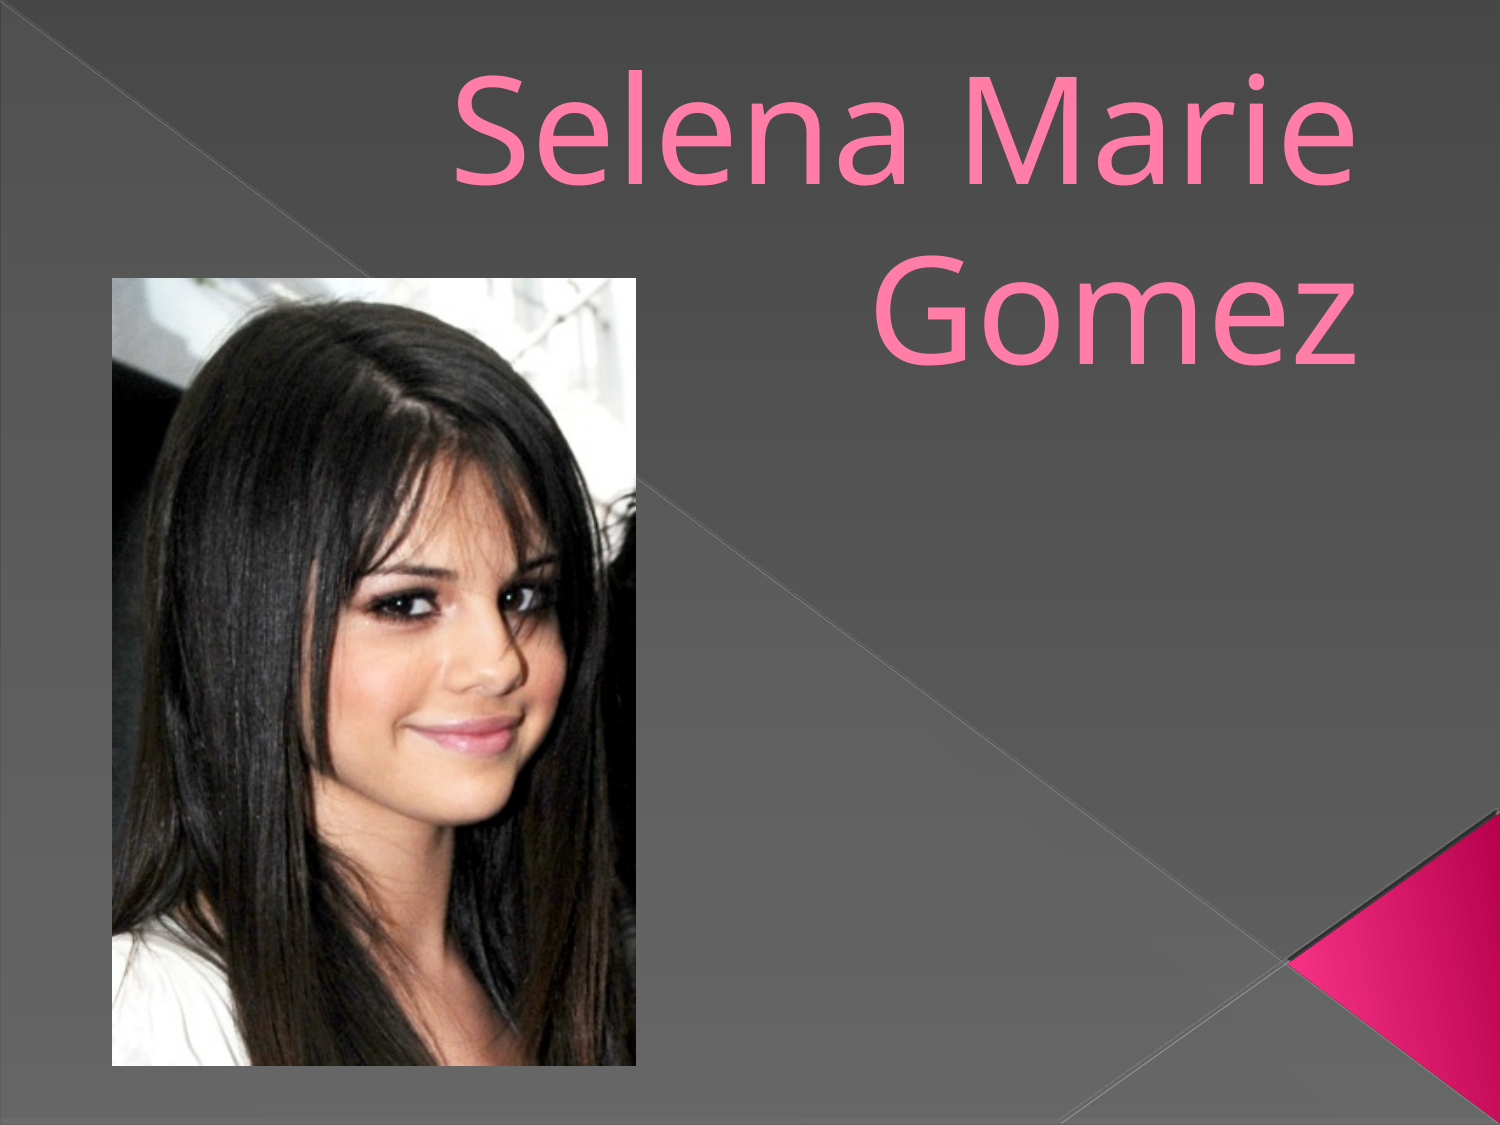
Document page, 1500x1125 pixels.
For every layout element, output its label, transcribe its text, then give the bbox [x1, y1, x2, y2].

picture [112, 278, 636, 1066]
title Selena Marie Gomez [53, 160, 1376, 402]
